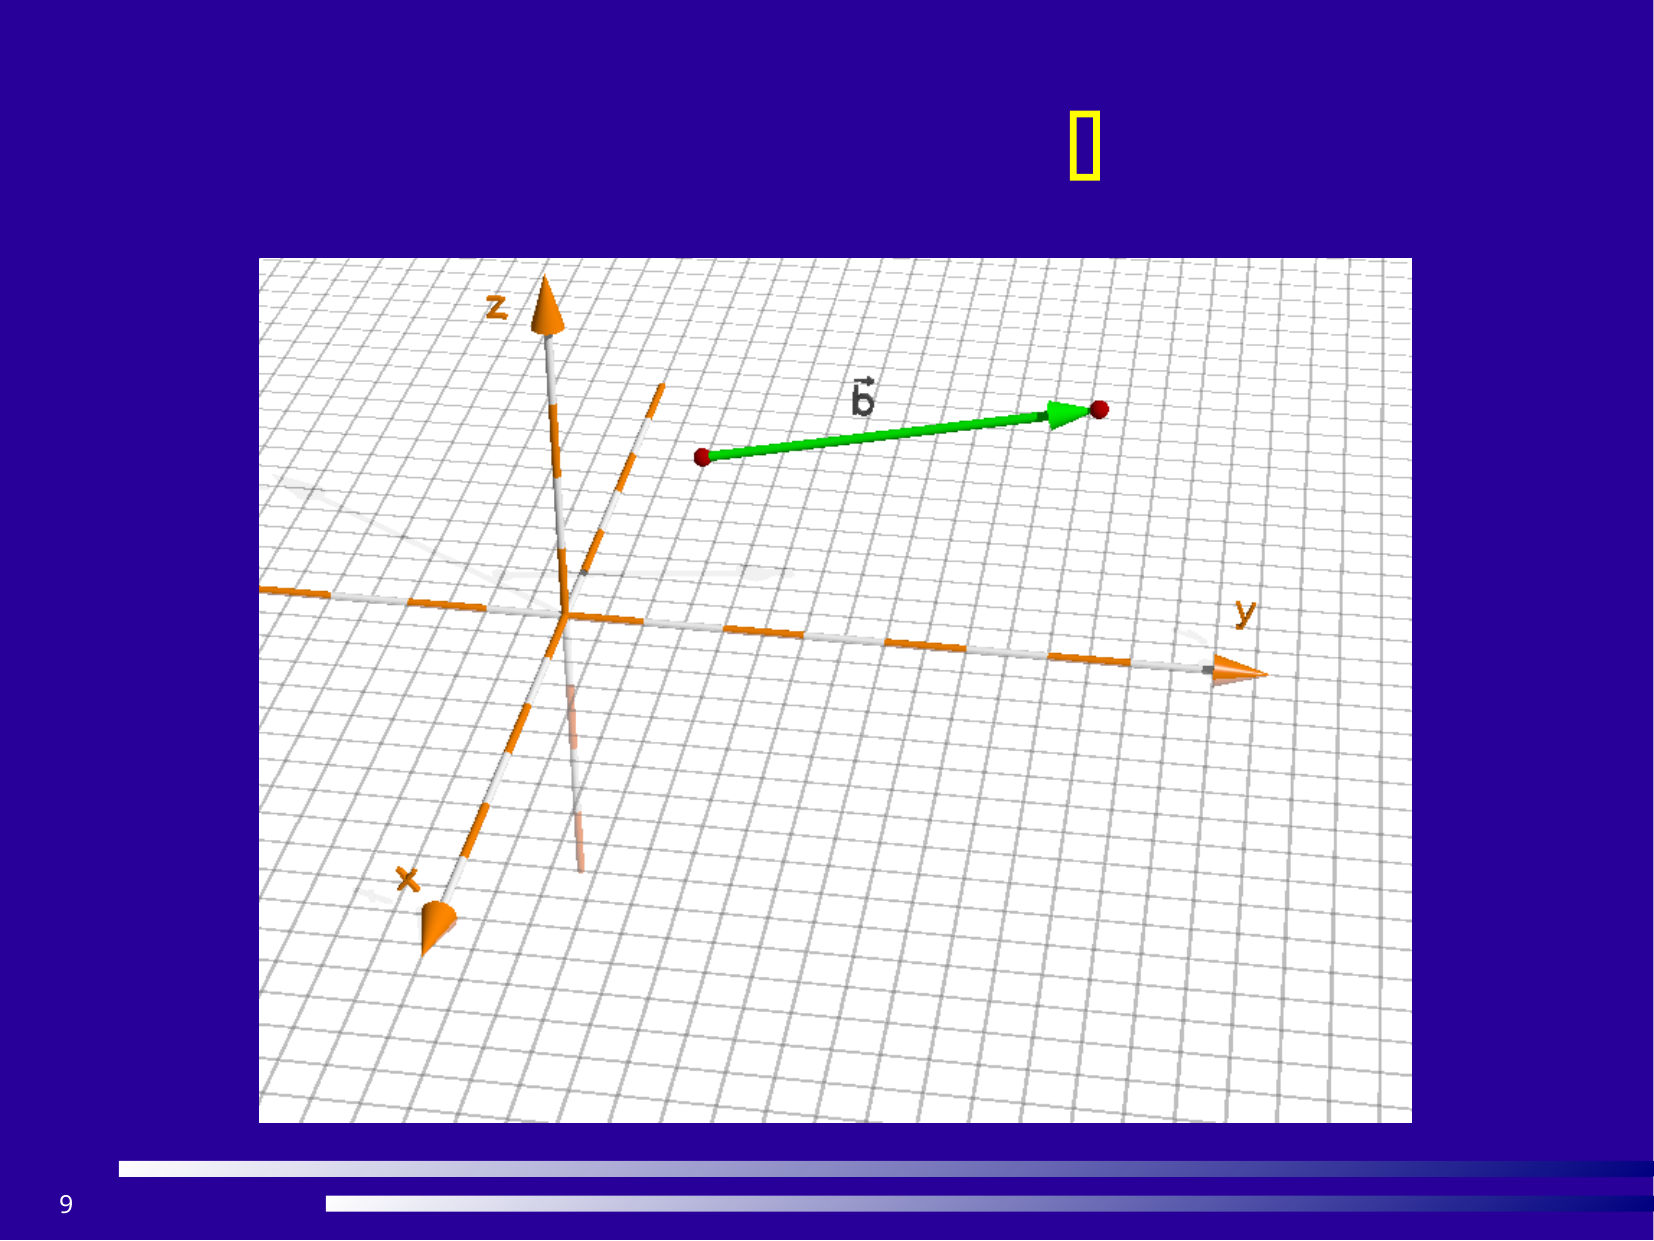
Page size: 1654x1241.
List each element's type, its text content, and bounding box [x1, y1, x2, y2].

picture [259, 258, 1412, 1123]
title ( + ) +  =  + ( + ) [121, 59, 1534, 237]
